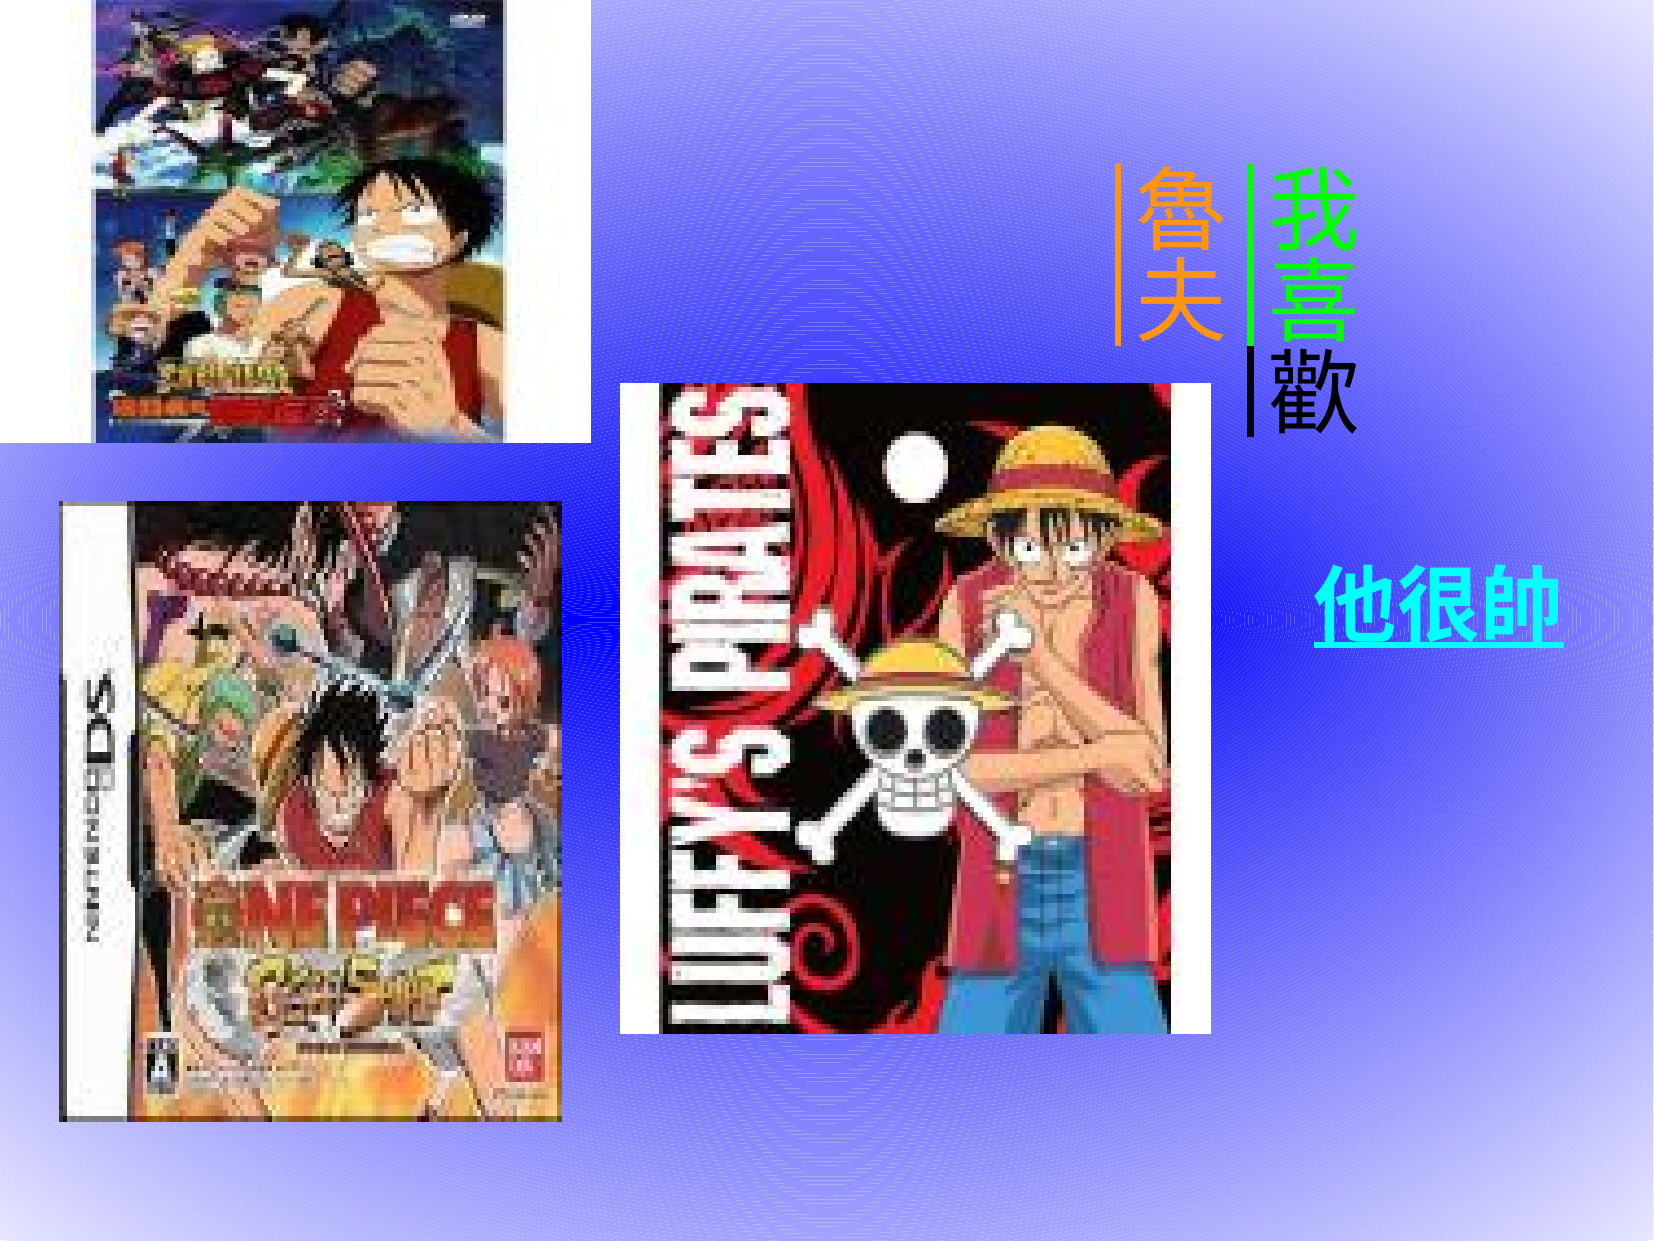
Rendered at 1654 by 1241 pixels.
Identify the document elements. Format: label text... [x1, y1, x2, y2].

picture [59, 501, 562, 1123]
picture [0, 0, 591, 443]
text_box 我喜歡魯夫 [1132, 147, 1388, 473]
text_box 他很帥 [1299, 531, 1625, 647]
picture [620, 383, 1211, 1034]
